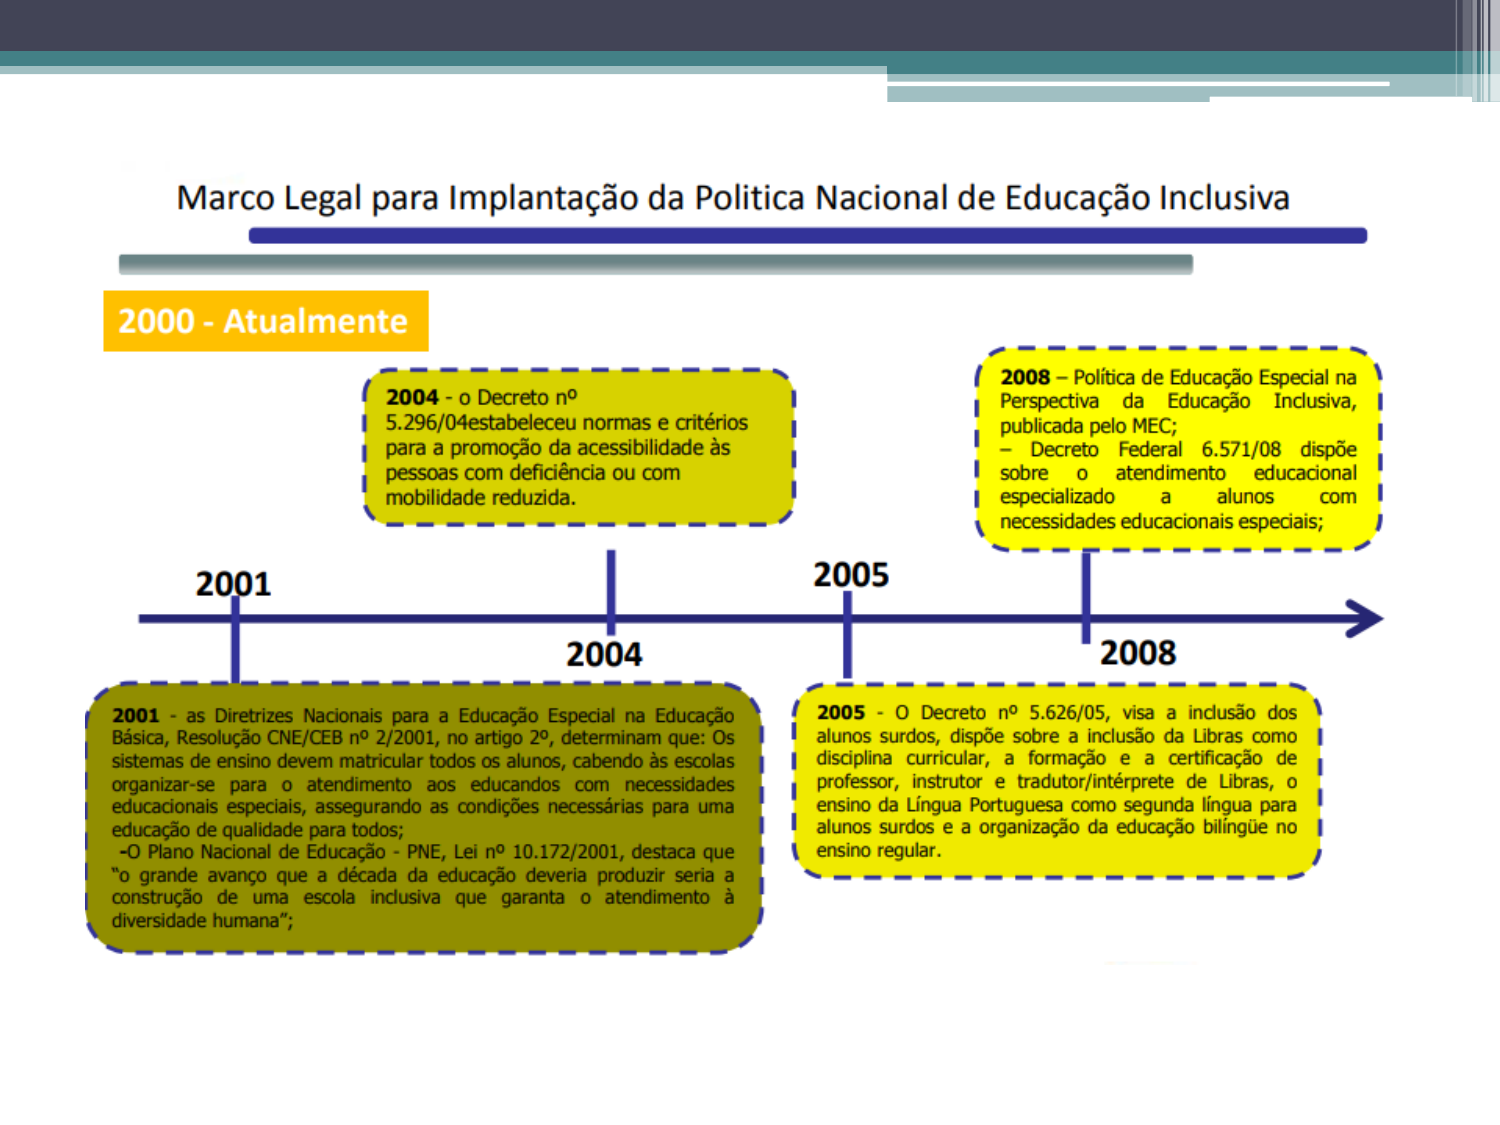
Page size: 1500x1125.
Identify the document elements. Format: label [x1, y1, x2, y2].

picture [85, 161, 1419, 965]
